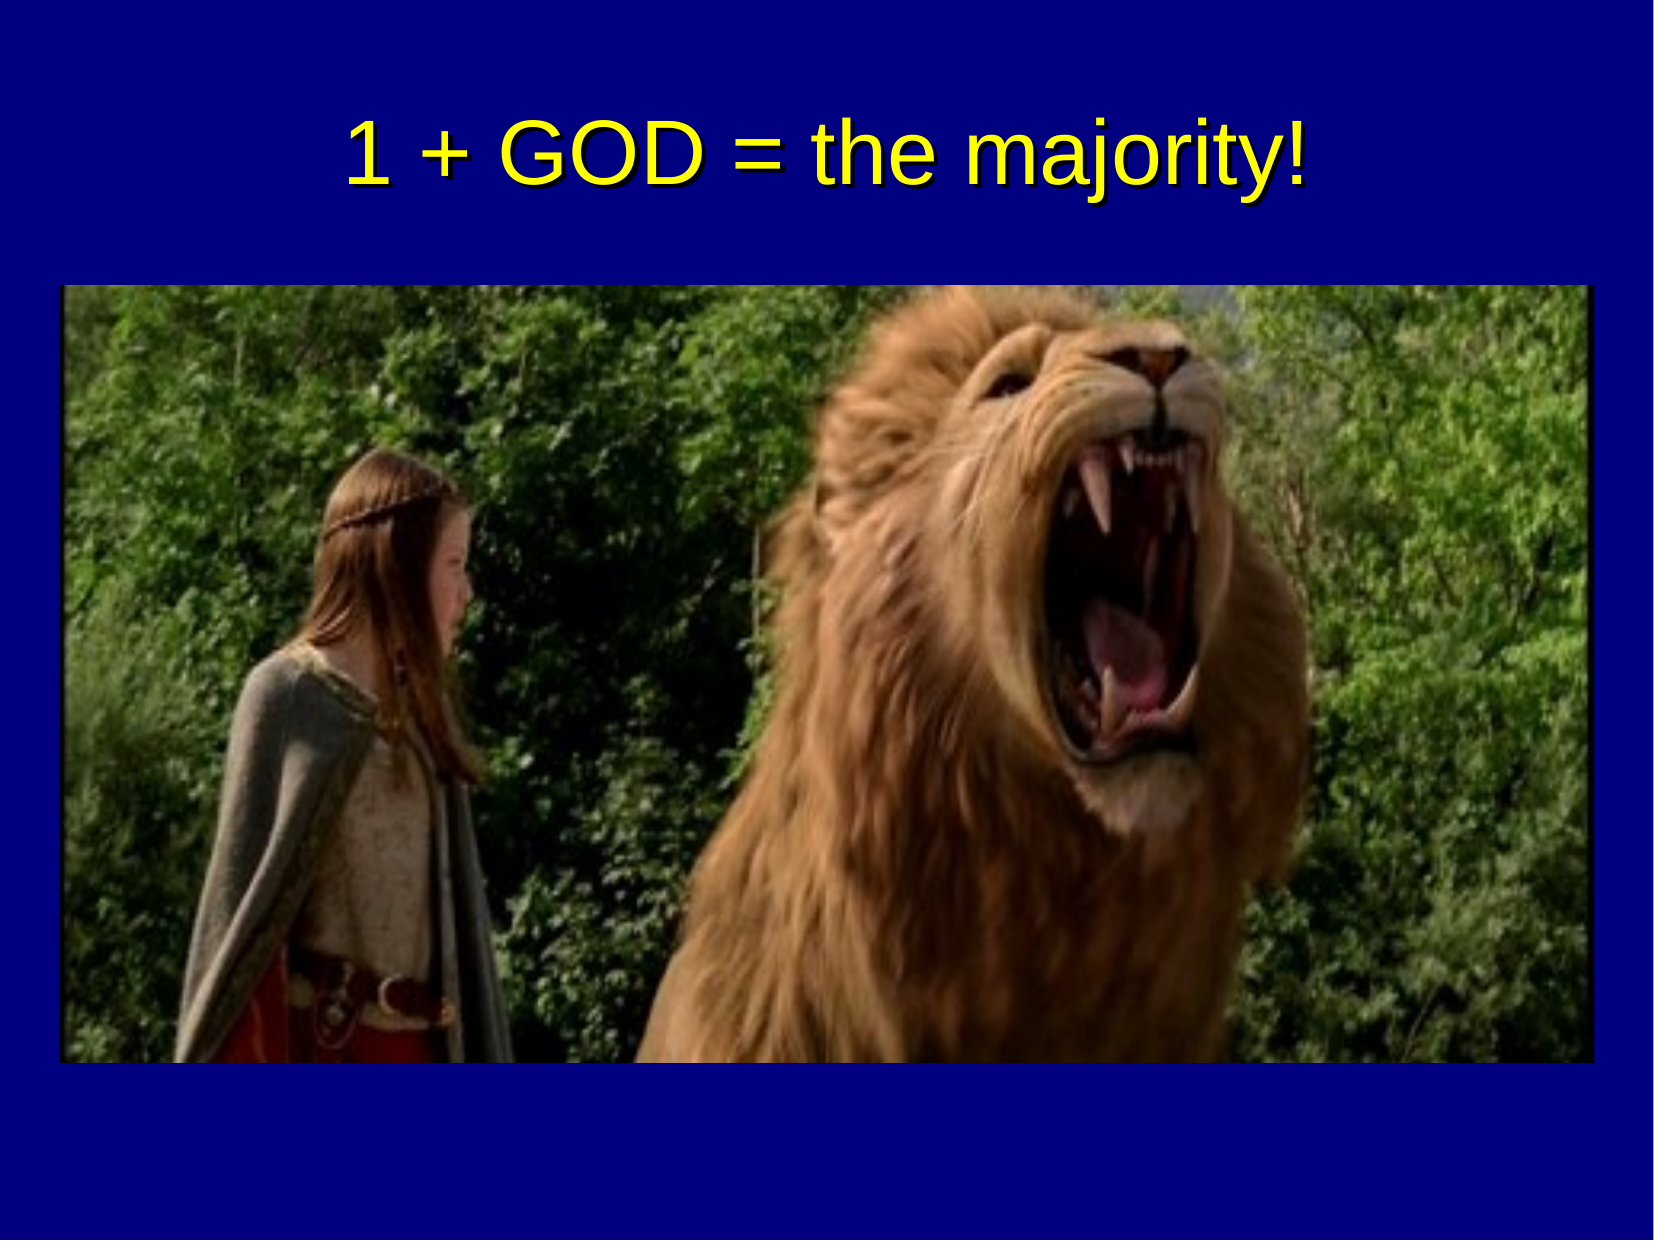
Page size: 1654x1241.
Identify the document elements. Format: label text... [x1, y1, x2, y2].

title 1 + GOD = the majority! [82, 56, 1571, 250]
picture [59, 285, 1595, 1063]
